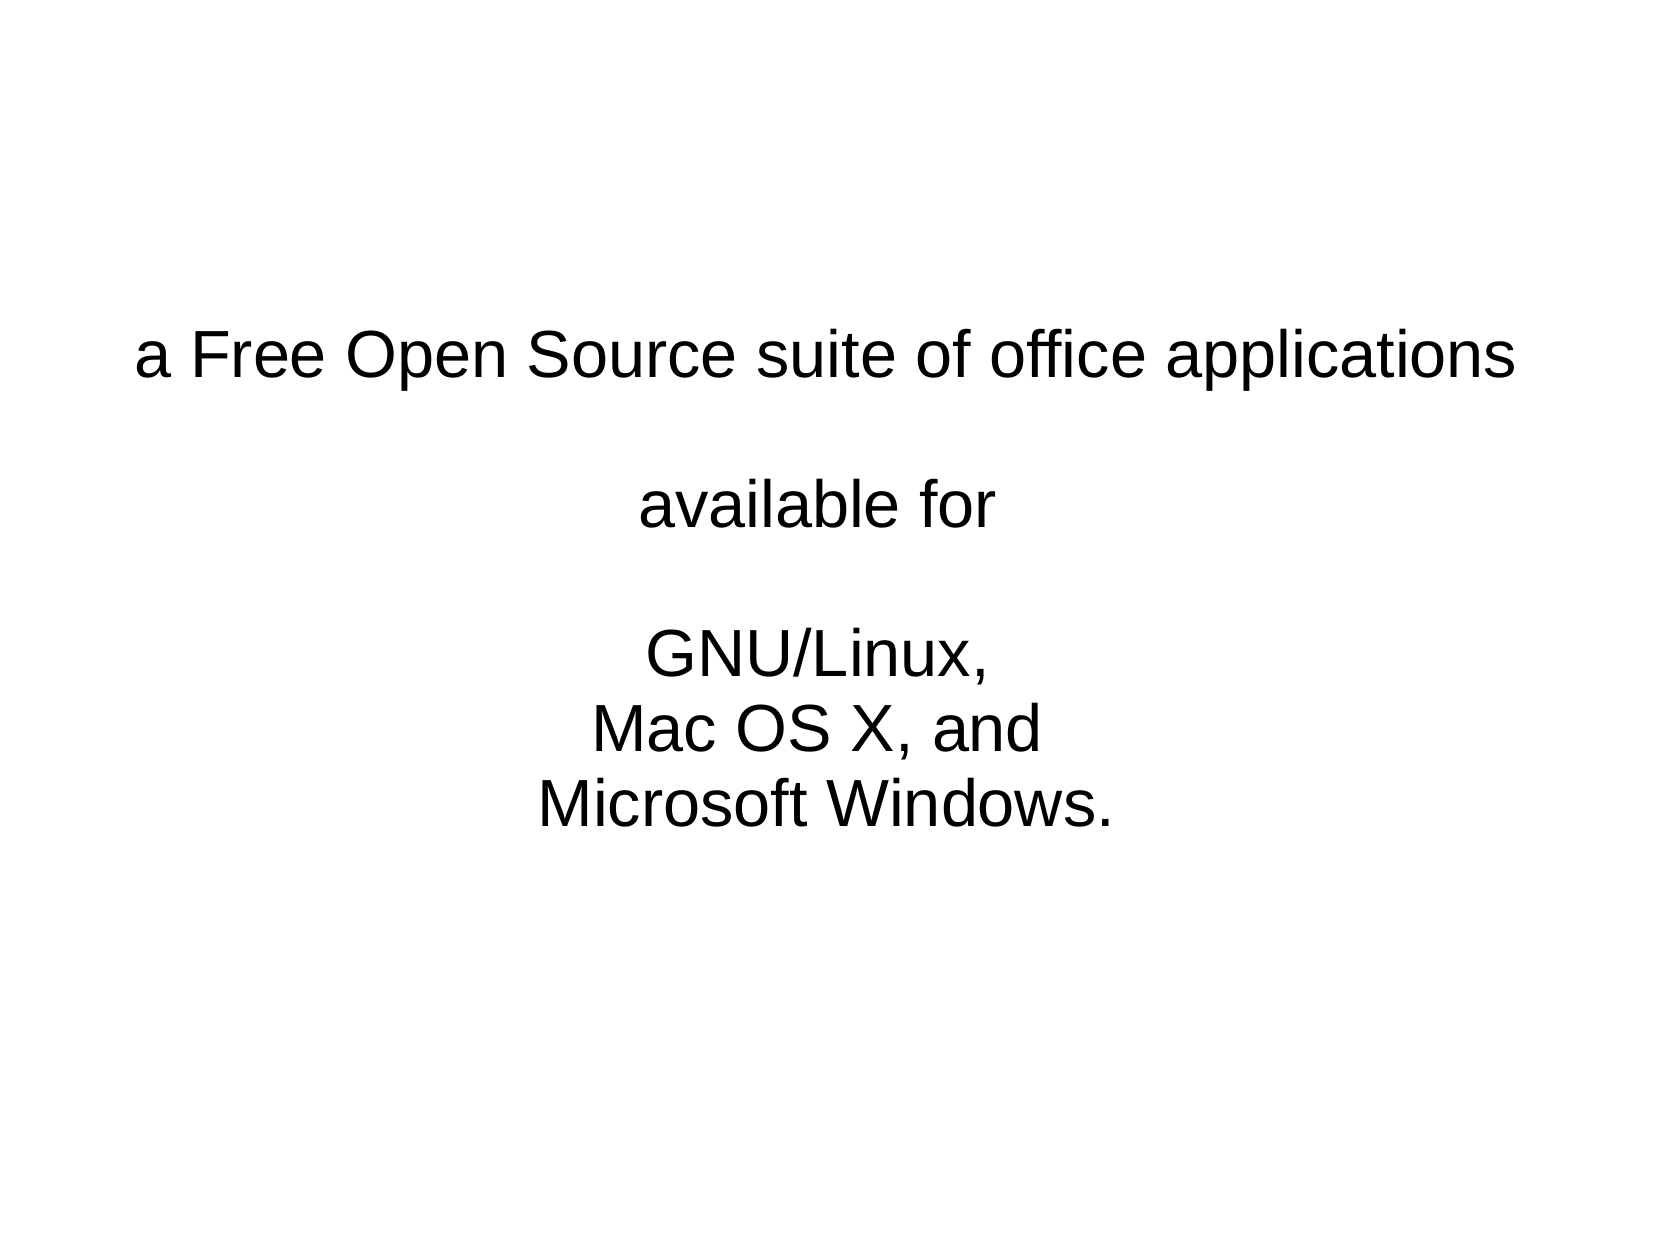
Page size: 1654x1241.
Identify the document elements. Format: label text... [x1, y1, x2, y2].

subtitle a Free Open Source suite of office applications available for GNU/Linux, Mac OS X, and Microsoft Windows. [82, 49, 1571, 1109]
